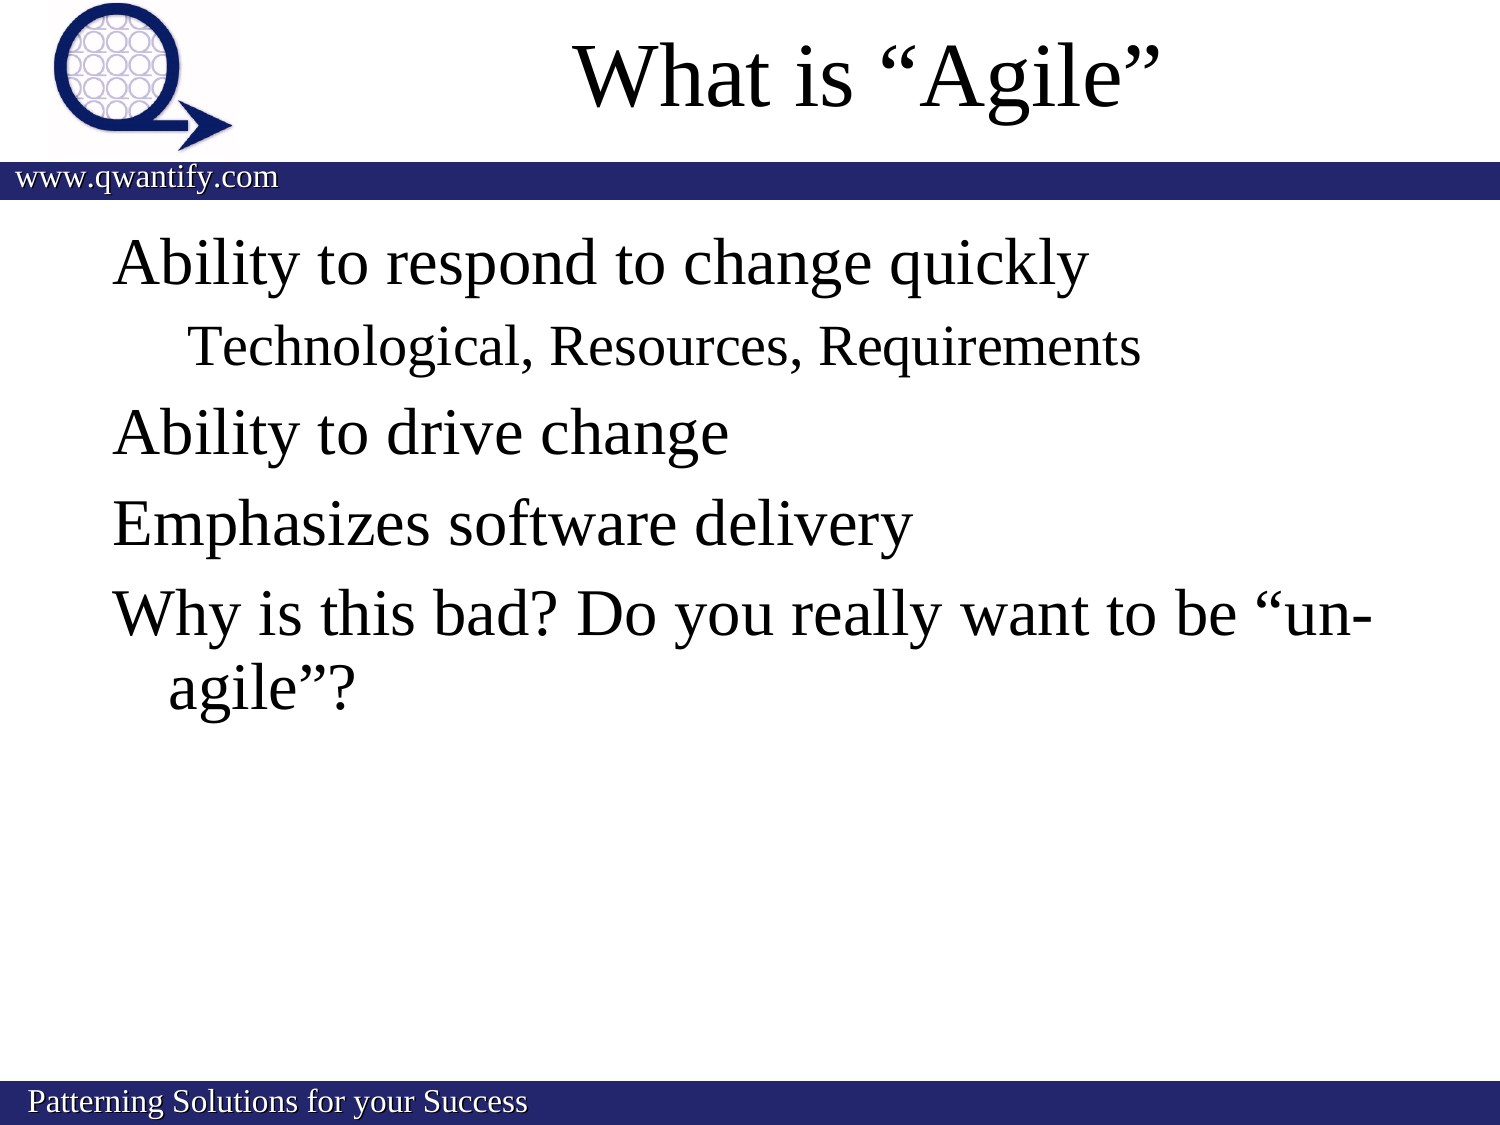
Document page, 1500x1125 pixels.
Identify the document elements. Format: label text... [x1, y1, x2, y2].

title What is “Agile” [287, 0, 1450, 193]
picture [0, 162, 1500, 200]
picture [50, 0, 238, 157]
list Ability to respond to change quickly Technological, Resources, Requirements Ability to drive change Emphasizes software delivery Why is this bad? Do you really want to be “un-agile”? [112, 224, 1388, 1076]
picture [0, 1081, 1500, 1125]
